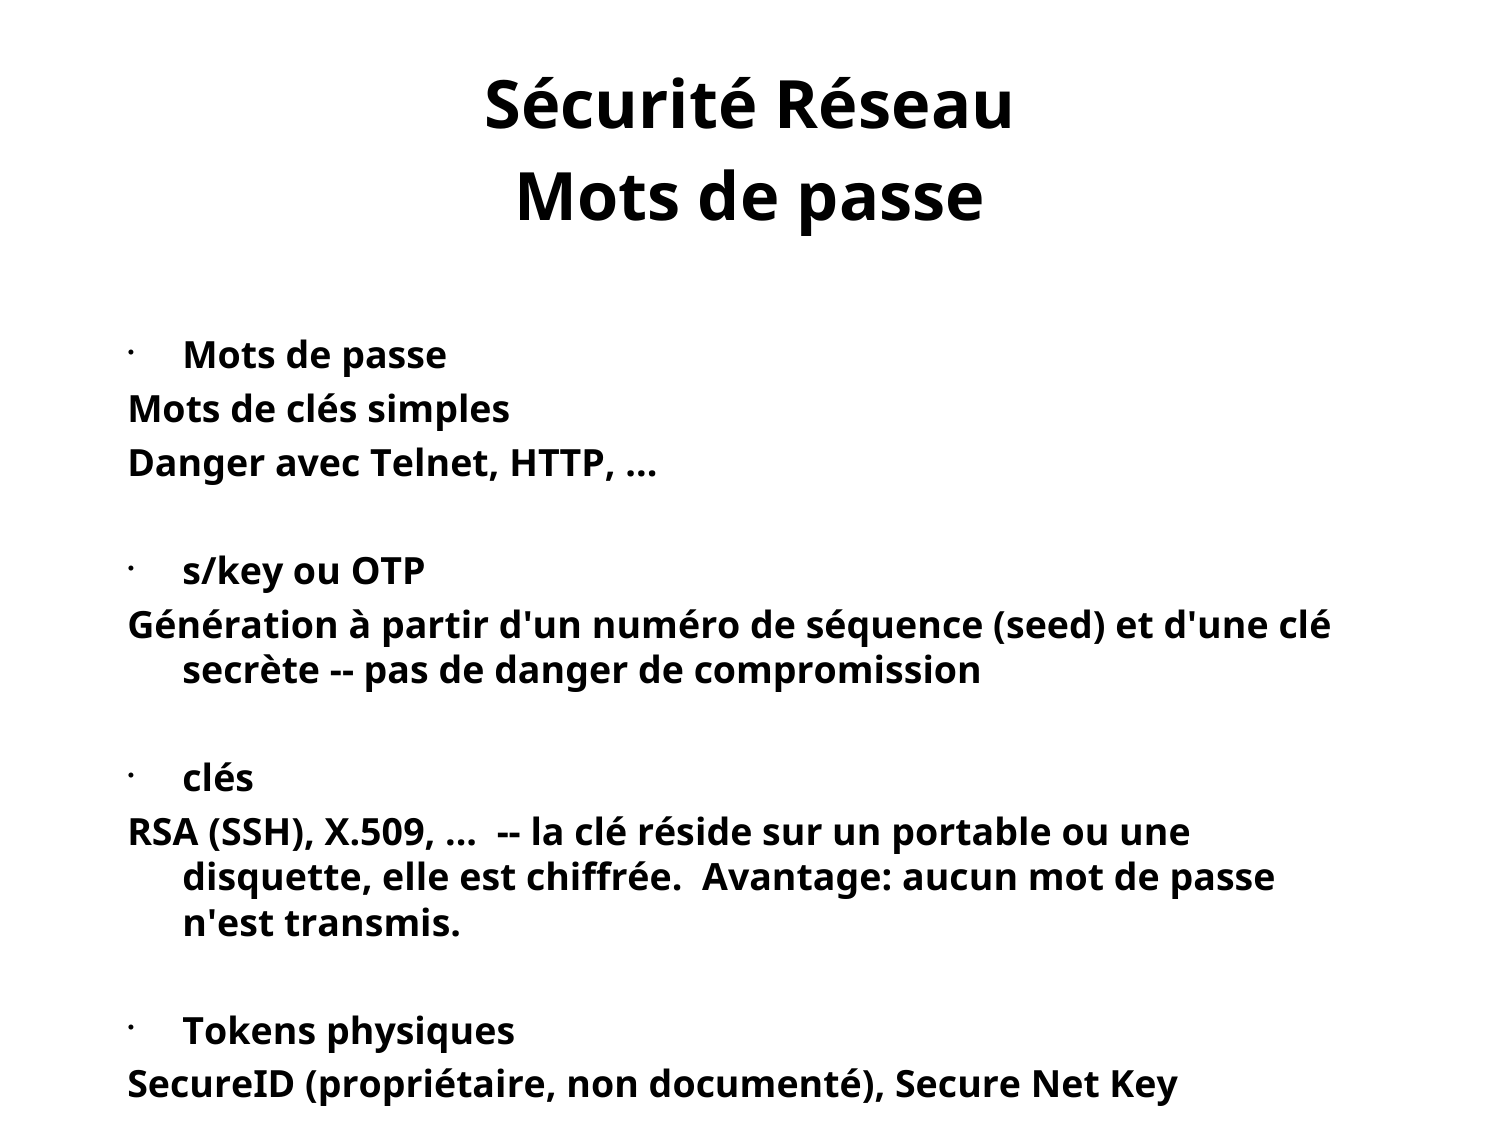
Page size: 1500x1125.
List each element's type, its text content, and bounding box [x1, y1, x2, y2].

title Sécurité Réseau Mots de passe [112, 44, 1388, 324]
list Mots de passe Mots de clés simples Danger avec Telnet, HTTP, ... s/key ou OTP Génération à partir d'un numéro de séquence (seed) et d'une clé secrète -- pas de danger de compromission clés RSA (SSH), X.509, ... -- la clé réside sur un portable ou une disquette, elle est chiffrée. Avantage: aucun mot de passe n'est transmis. Tokens physiques SecureID (propriétaire, non documenté), Secure Net Key [112, 324, 1388, 1047]
